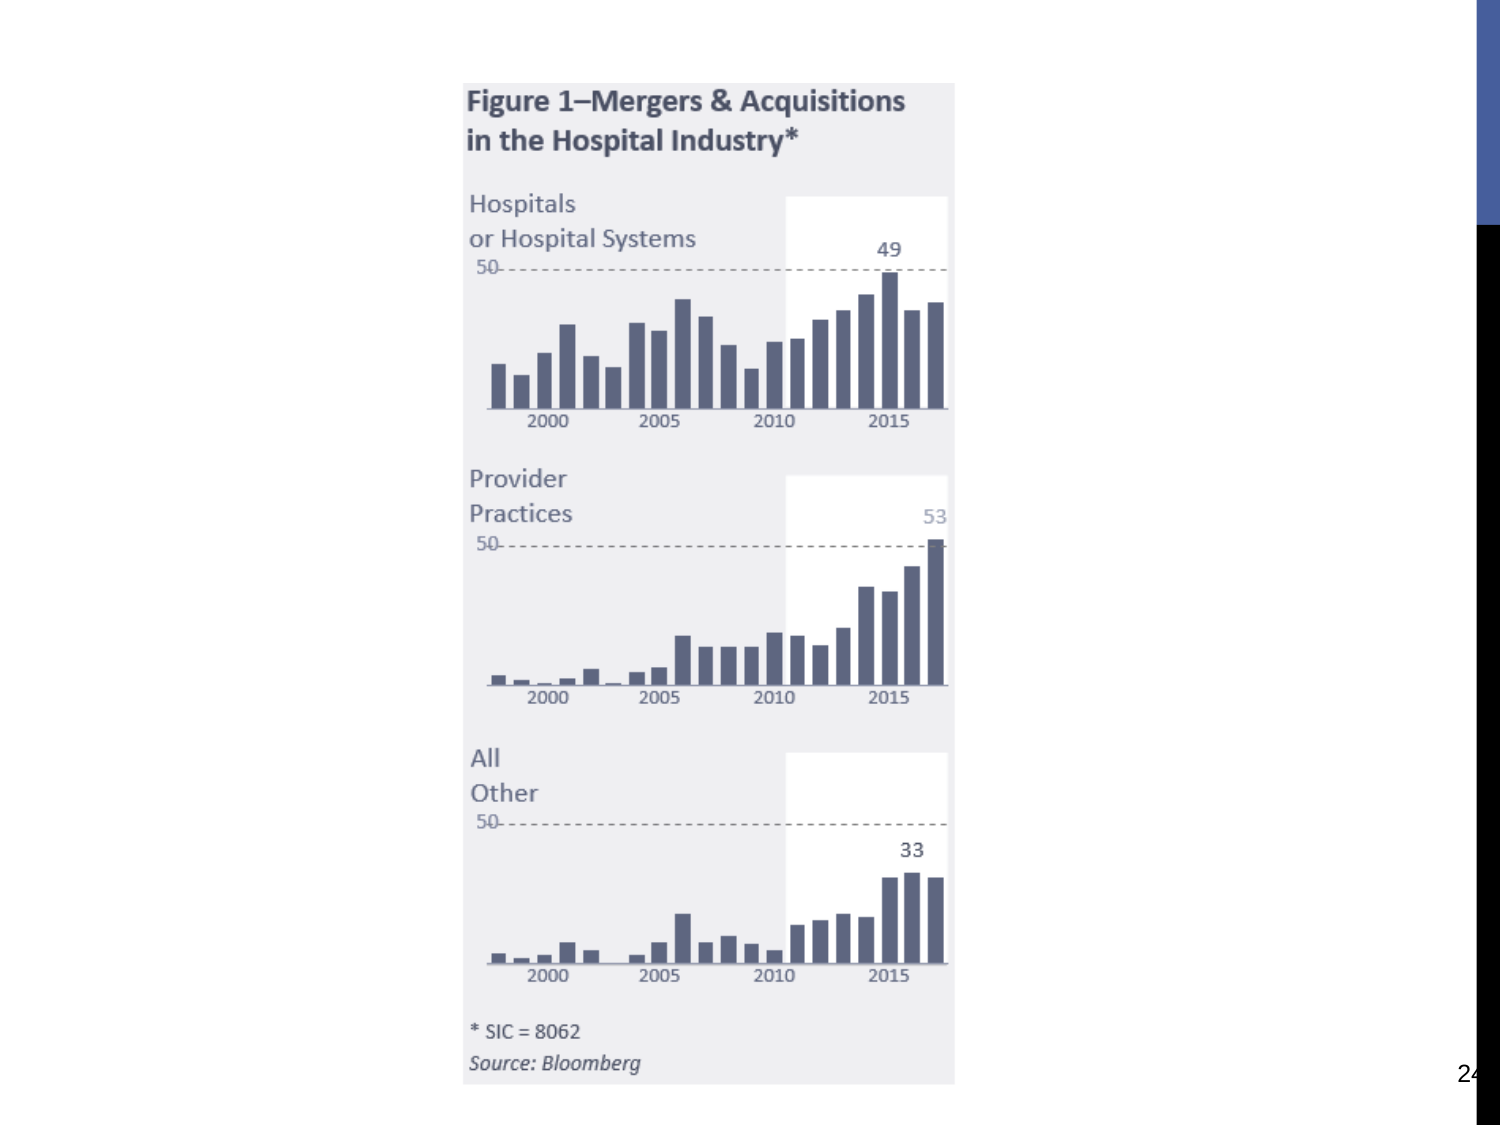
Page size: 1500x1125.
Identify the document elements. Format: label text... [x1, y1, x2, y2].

slide_number <number> [1149, 1042, 1500, 1103]
picture [0, 83, 1500, 1099]
